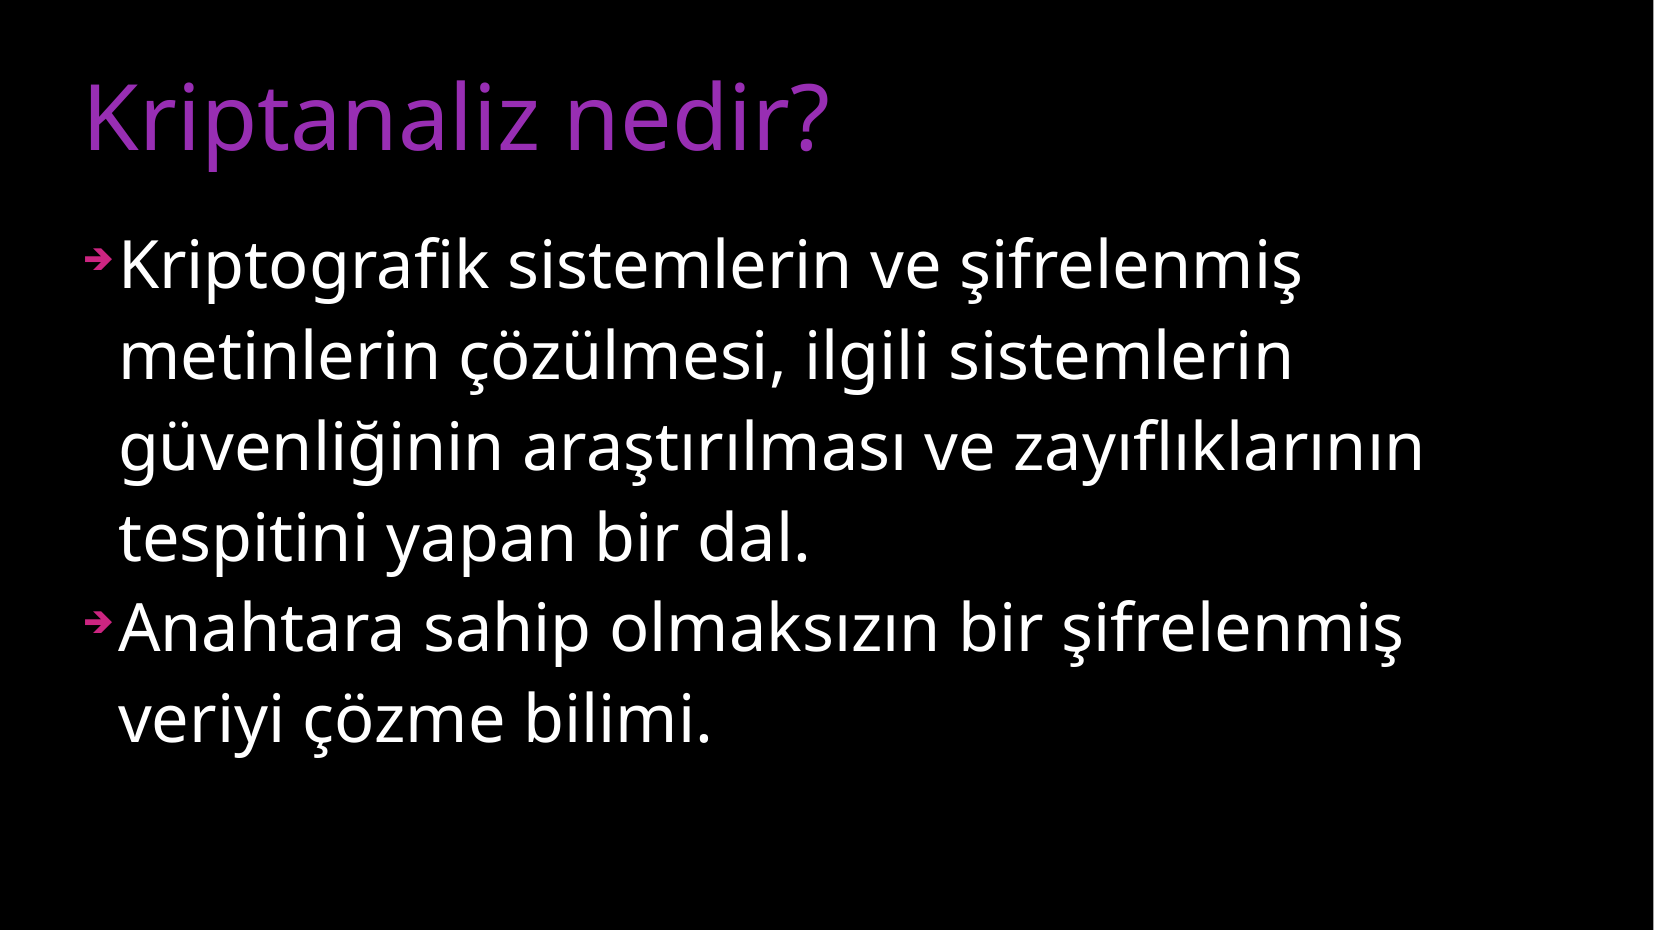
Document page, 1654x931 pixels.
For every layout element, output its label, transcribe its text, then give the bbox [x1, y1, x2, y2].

title Kriptanaliz nedir? [82, 37, 1571, 193]
subtitle Kriptografik sistemlerin ve şifrelenmiş metinlerin çözülmesi, ilgili sistemlerin güvenliğinin araştırılması ve zayıflıklarının tespitini yapan bir dal. Anahtara sahip olmaksızın bir şifrelenmiş veriyi çözme bilimi. [82, 217, 1571, 758]
